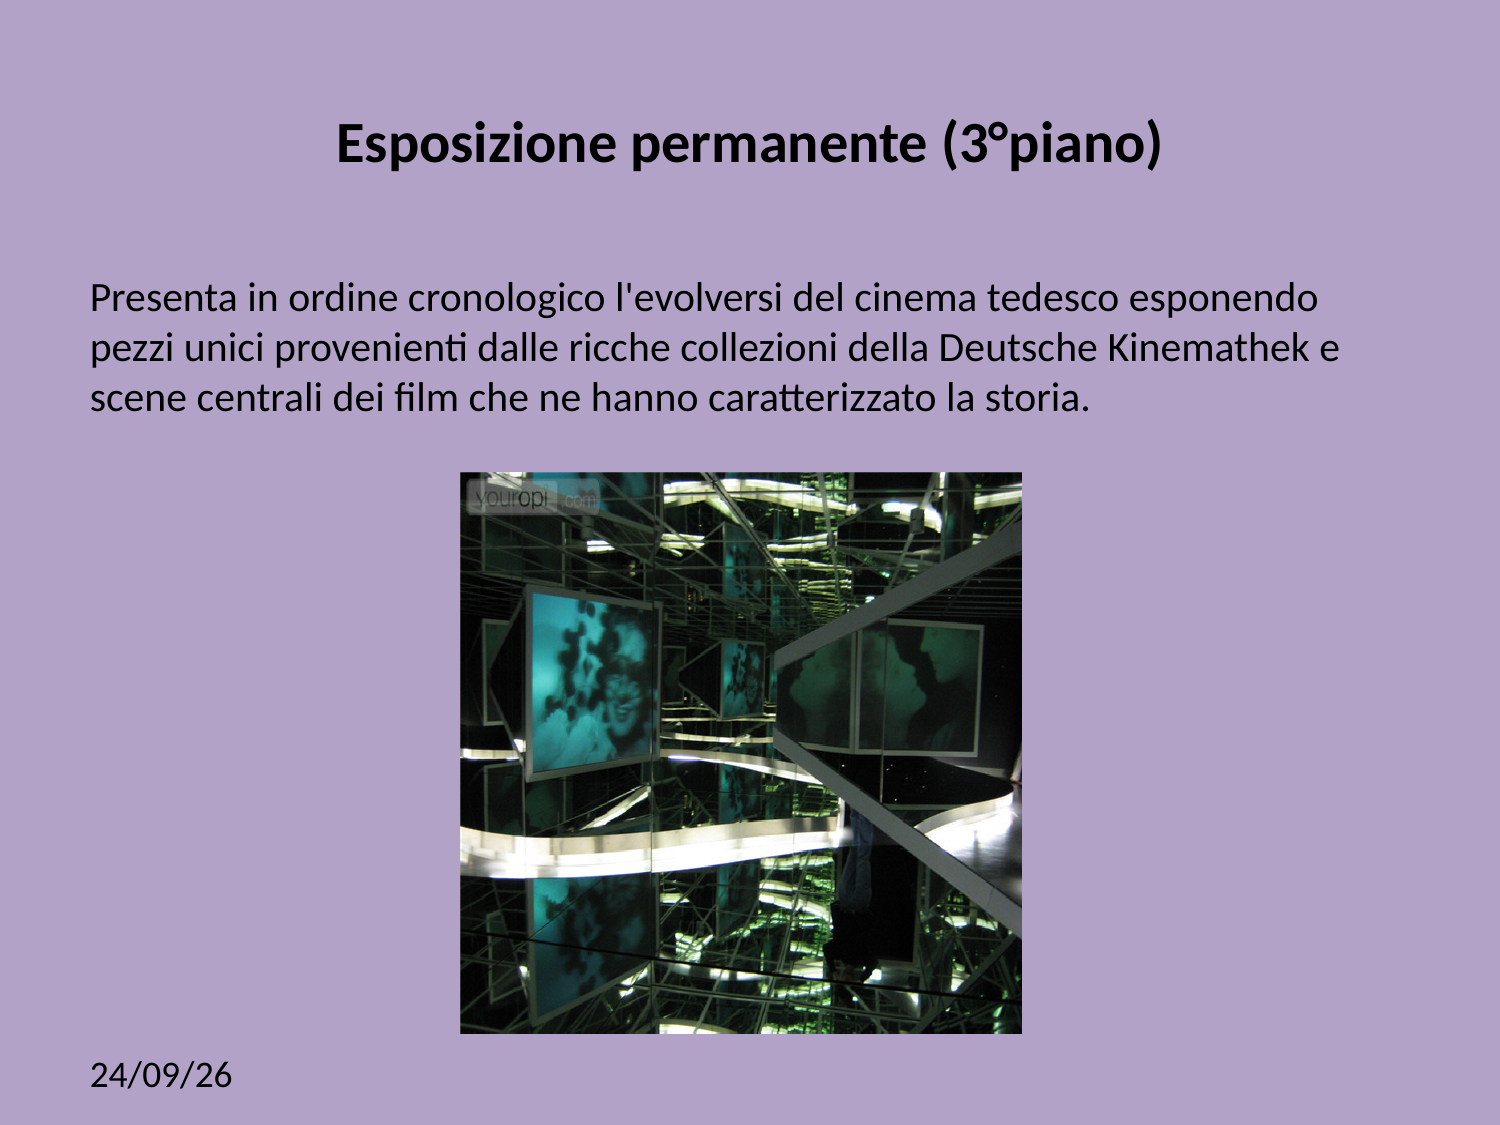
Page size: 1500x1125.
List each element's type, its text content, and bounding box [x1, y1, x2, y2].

list Presenta in ordine cronologico l'evolversi del cinema tedesco esponendo pezzi unici provenienti dalle ricche collezioni della Deutsche Kinemathek e scene centrali dei film che ne hanno caratterizzato la storia. [75, 262, 1425, 1005]
text_box 13/11/2015 [75, 1042, 425, 1103]
title Esposizione permanente (3°piano) [75, 45, 1425, 233]
picture [460, 472, 1022, 1034]
